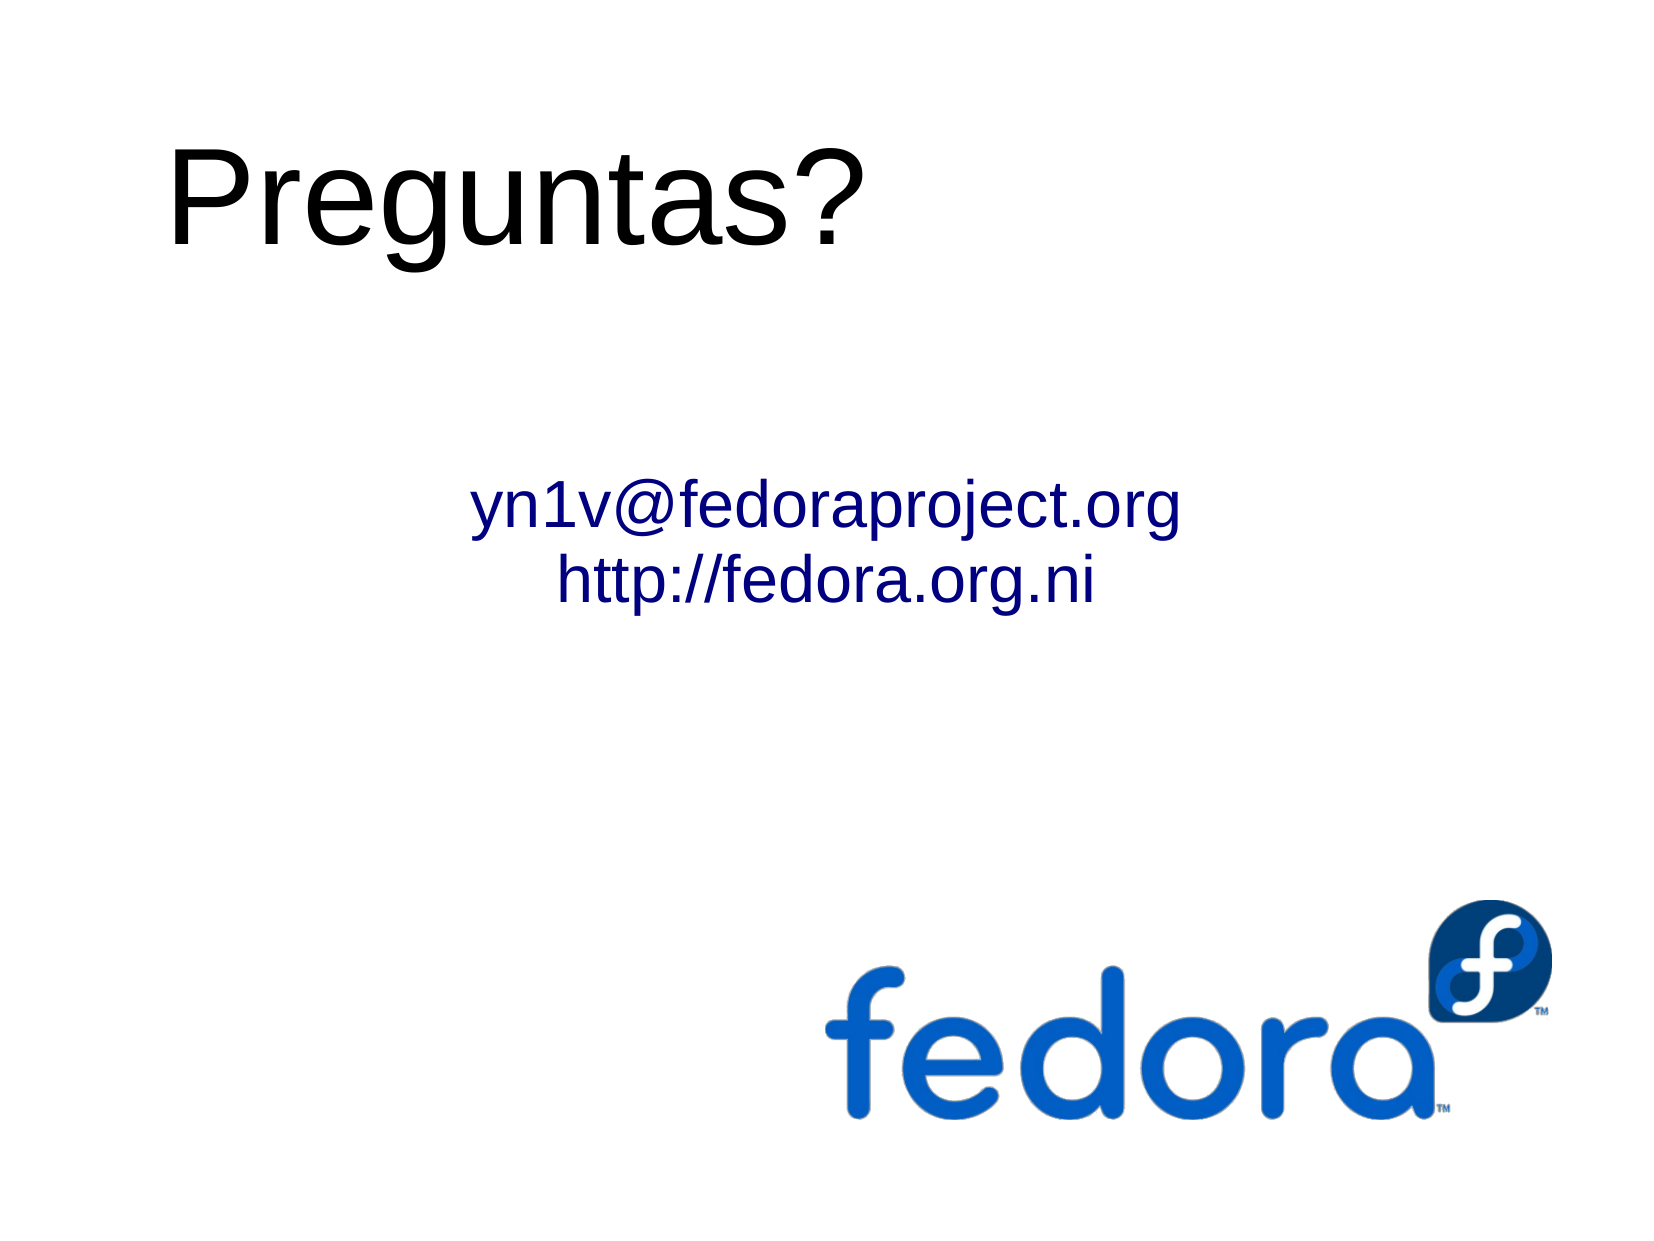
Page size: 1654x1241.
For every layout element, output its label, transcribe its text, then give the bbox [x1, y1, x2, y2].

subtitle yn1v@fedoraproject.org http://fedora.org.ni [82, 49, 1571, 1109]
text_box Preguntas? [150, 112, 1013, 301]
picture [825, 900, 1552, 1120]
